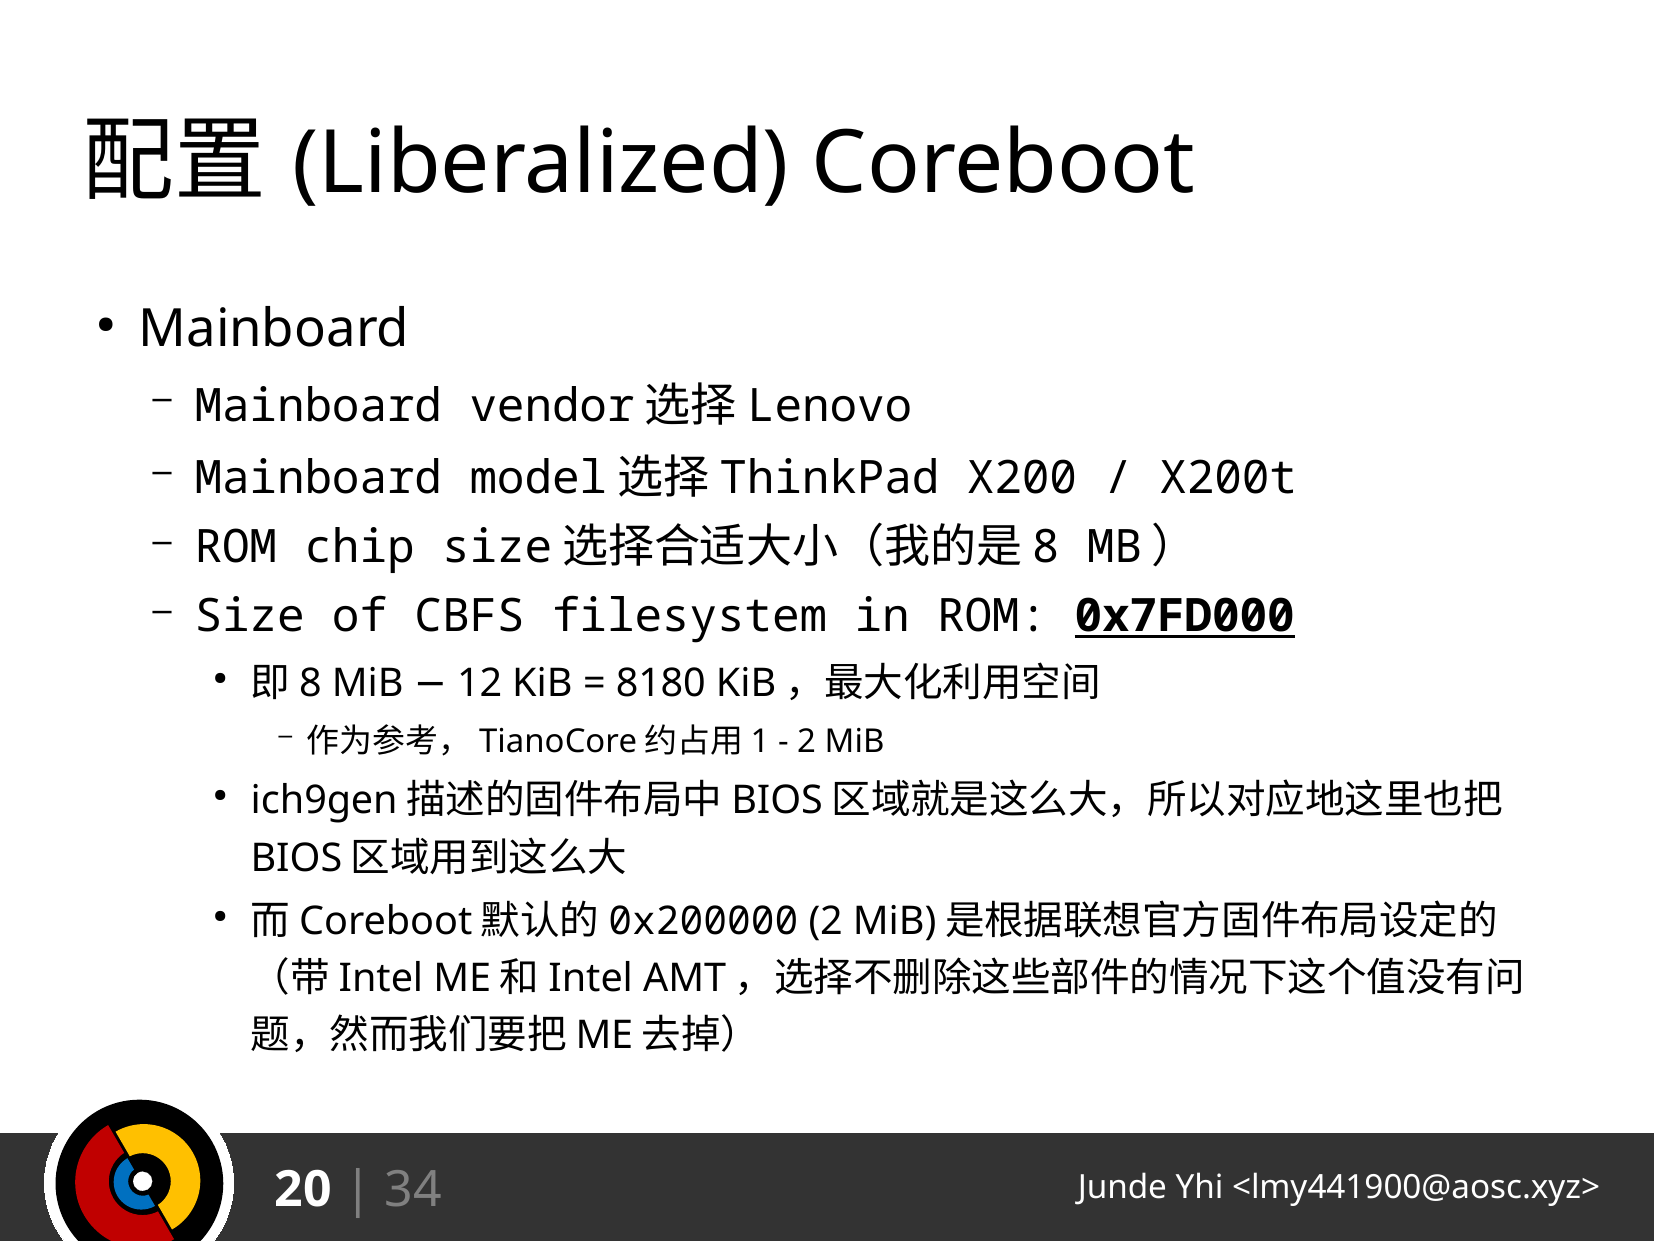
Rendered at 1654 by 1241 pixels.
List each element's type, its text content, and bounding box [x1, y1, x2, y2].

list Mainboard Mainboard vendor选择Lenovo Mainboard model选择ThinkPad X200 / X200t ROM chip size选择合适大小（我的是8 MB） Size of CBFS filesystem in ROM: 0x7FD000 即8 MiB − 12 KiB = 8180 KiB，最大化利用空间 作为参考，TianoCore约占用1 - 2 MiB ich9gen描述的固件布局中BIOS区域就是这么大，所以对应地这里也把BIOS区域用到这么大 而Coreboot默认的0x200000 (2 MiB)是根据联想官方固件布局设定的（带Intel ME和Intel AMT，选择不删除这些部件的情况下这个值没有问题，然而我们要把ME去掉） [82, 290, 1571, 1063]
title 配置(Liberalized) Coreboot [82, 49, 1571, 257]
